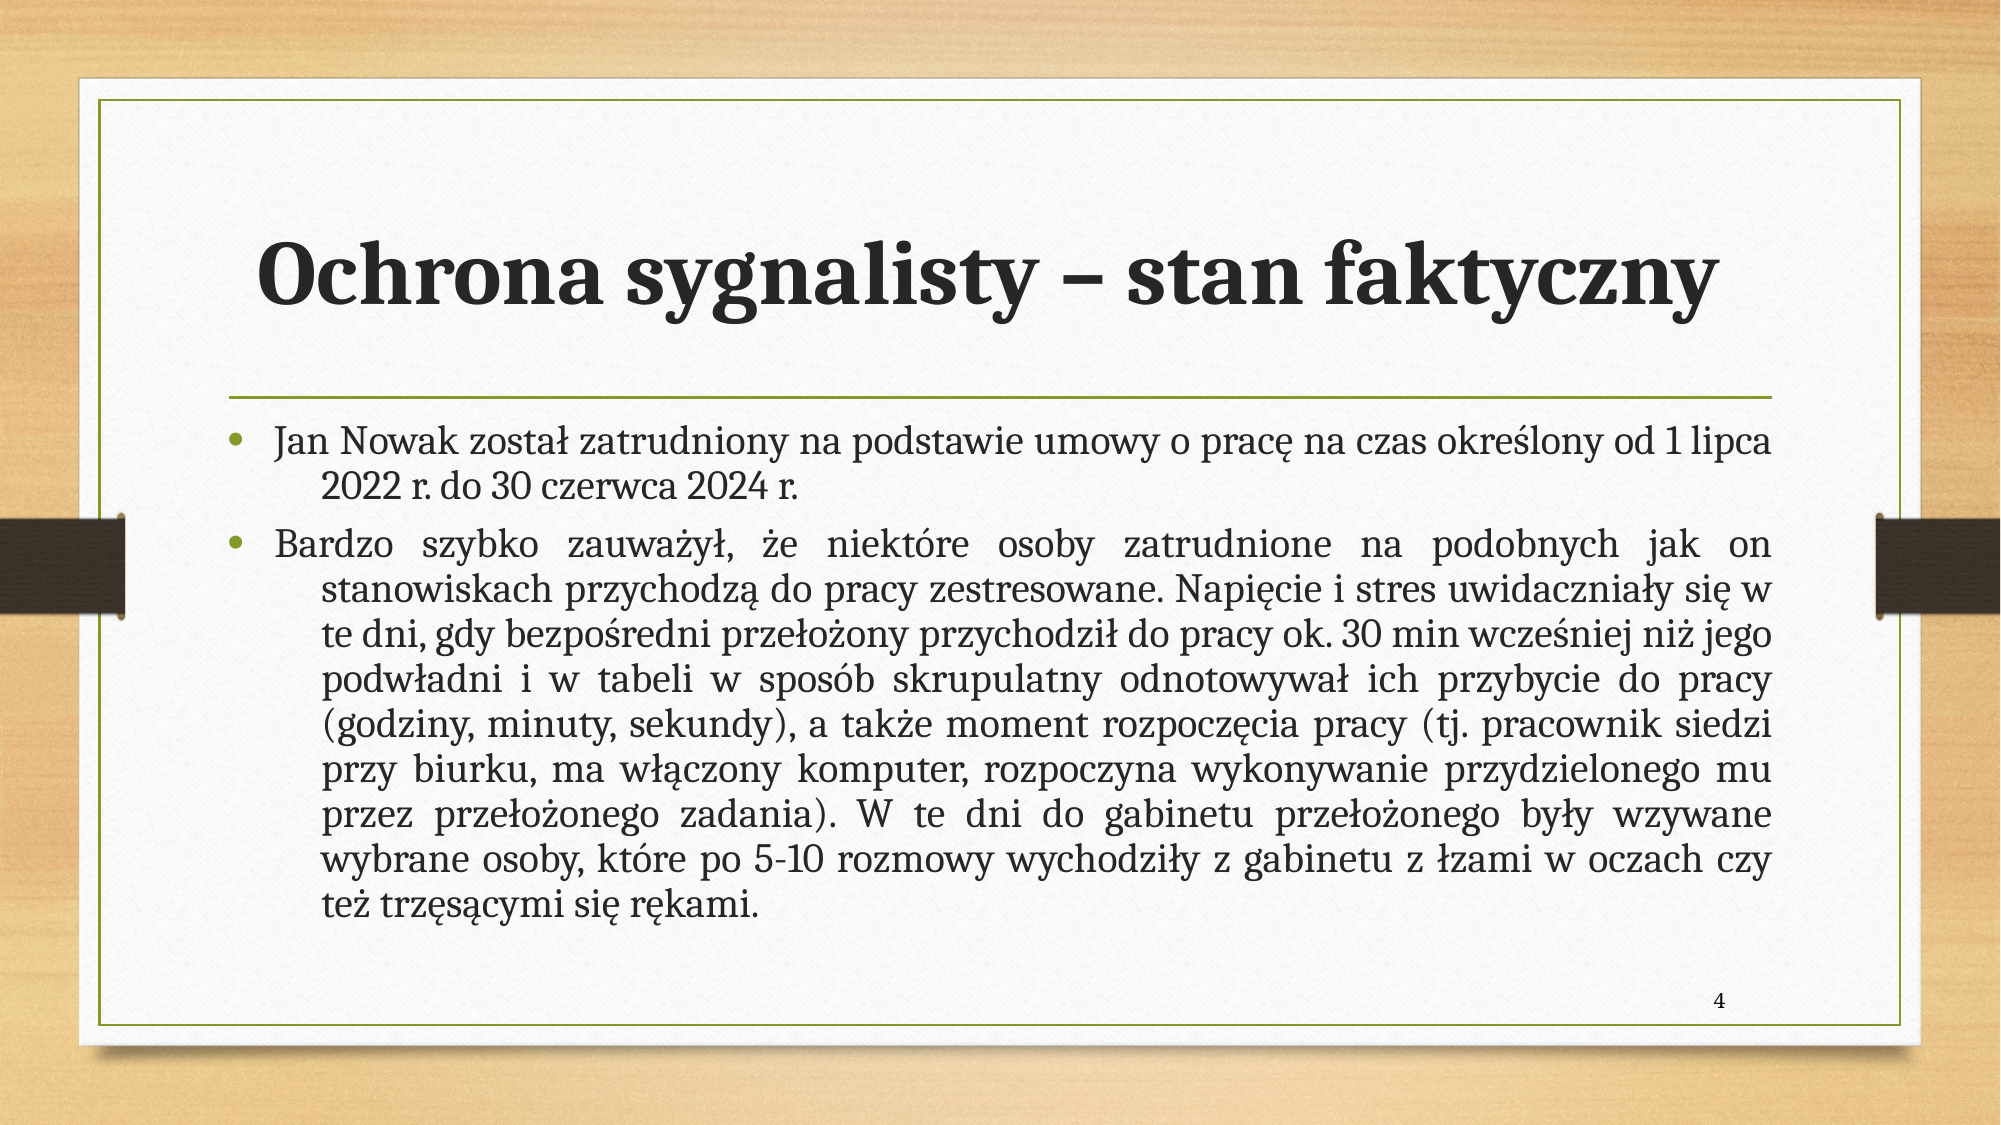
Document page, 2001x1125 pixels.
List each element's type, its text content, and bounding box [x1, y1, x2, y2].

title Ochrona sygnalisty – stan faktyczny [212, 161, 1788, 376]
text_box [1698, 979, 1788, 1026]
list Jan Nowak został zatrudniony na podstawie umowy o pracę na czas określony od 1 lipca 2022 r. do 30 czerwca 2024 r. Bardzo szybko zauważył, że niektóre osoby zatrudnione na podobnych jak on stanowiskach przychodzą do pracy zestresowane. Napięcie i stres uwidaczniały się w te dni, gdy bezpośredni przełożony przychodził do pracy ok. 30 min wcześniej niż jego podwładni i w tabeli w sposób skrupulatny odnotowywał ich przybycie do pracy (godziny, minuty, sekundy), a także moment rozpoczęcia pracy (tj. pracownik siedzi przy biurku, ma włączony komputer, rozpoczyna wykonywanie przydzielonego mu przez przełożonego zadania). W te dni do gabinetu przełożonego były wzywane wybrane osoby, które po 5-10 rozmowy wychodziły z gabinetu z łzami w oczach czy też trzęsącymi się rękami. [212, 411, 1788, 964]
